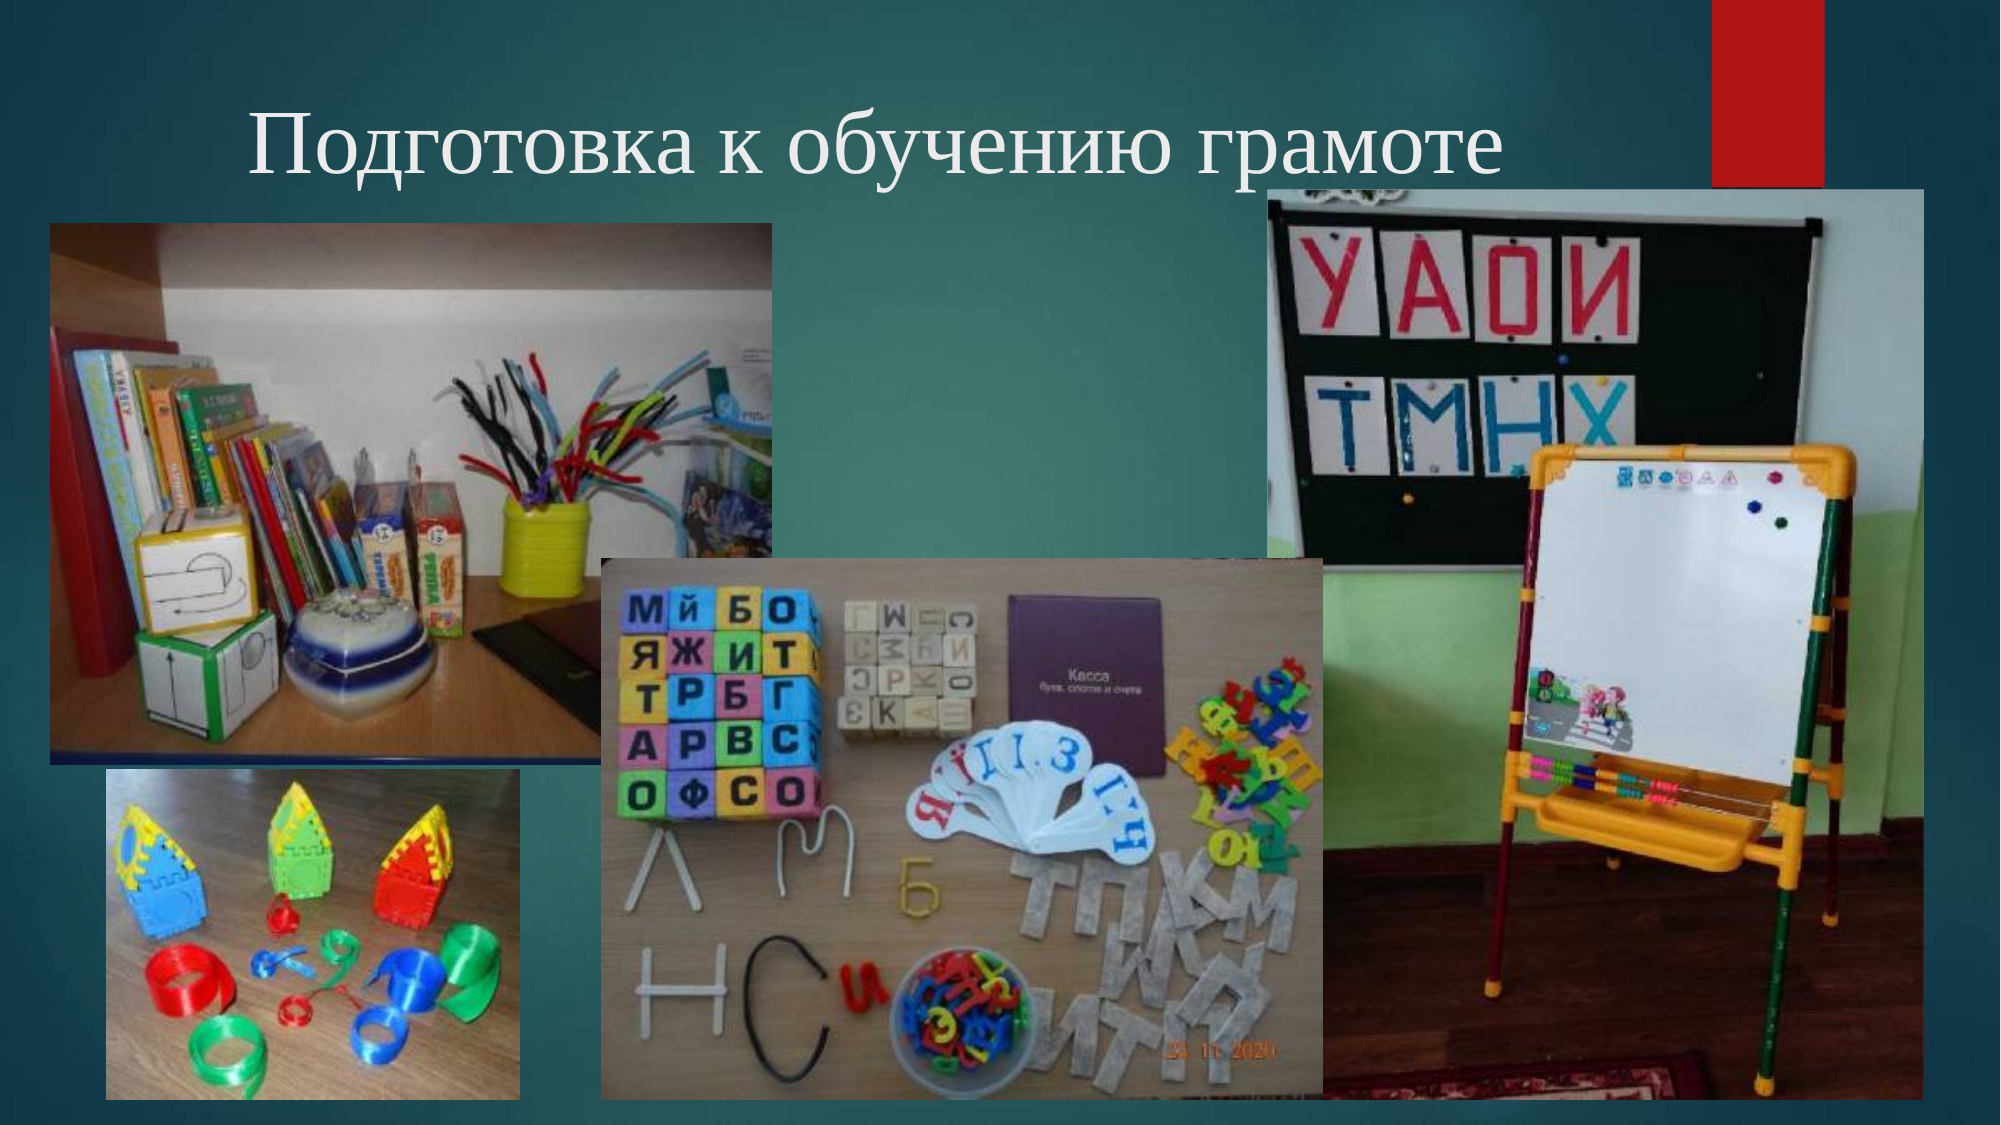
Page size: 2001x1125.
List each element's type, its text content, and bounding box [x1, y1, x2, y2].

text_box Подготовка к обучению грамоте [106, 74, 1649, 304]
picture [0, 0, 2001, 1125]
